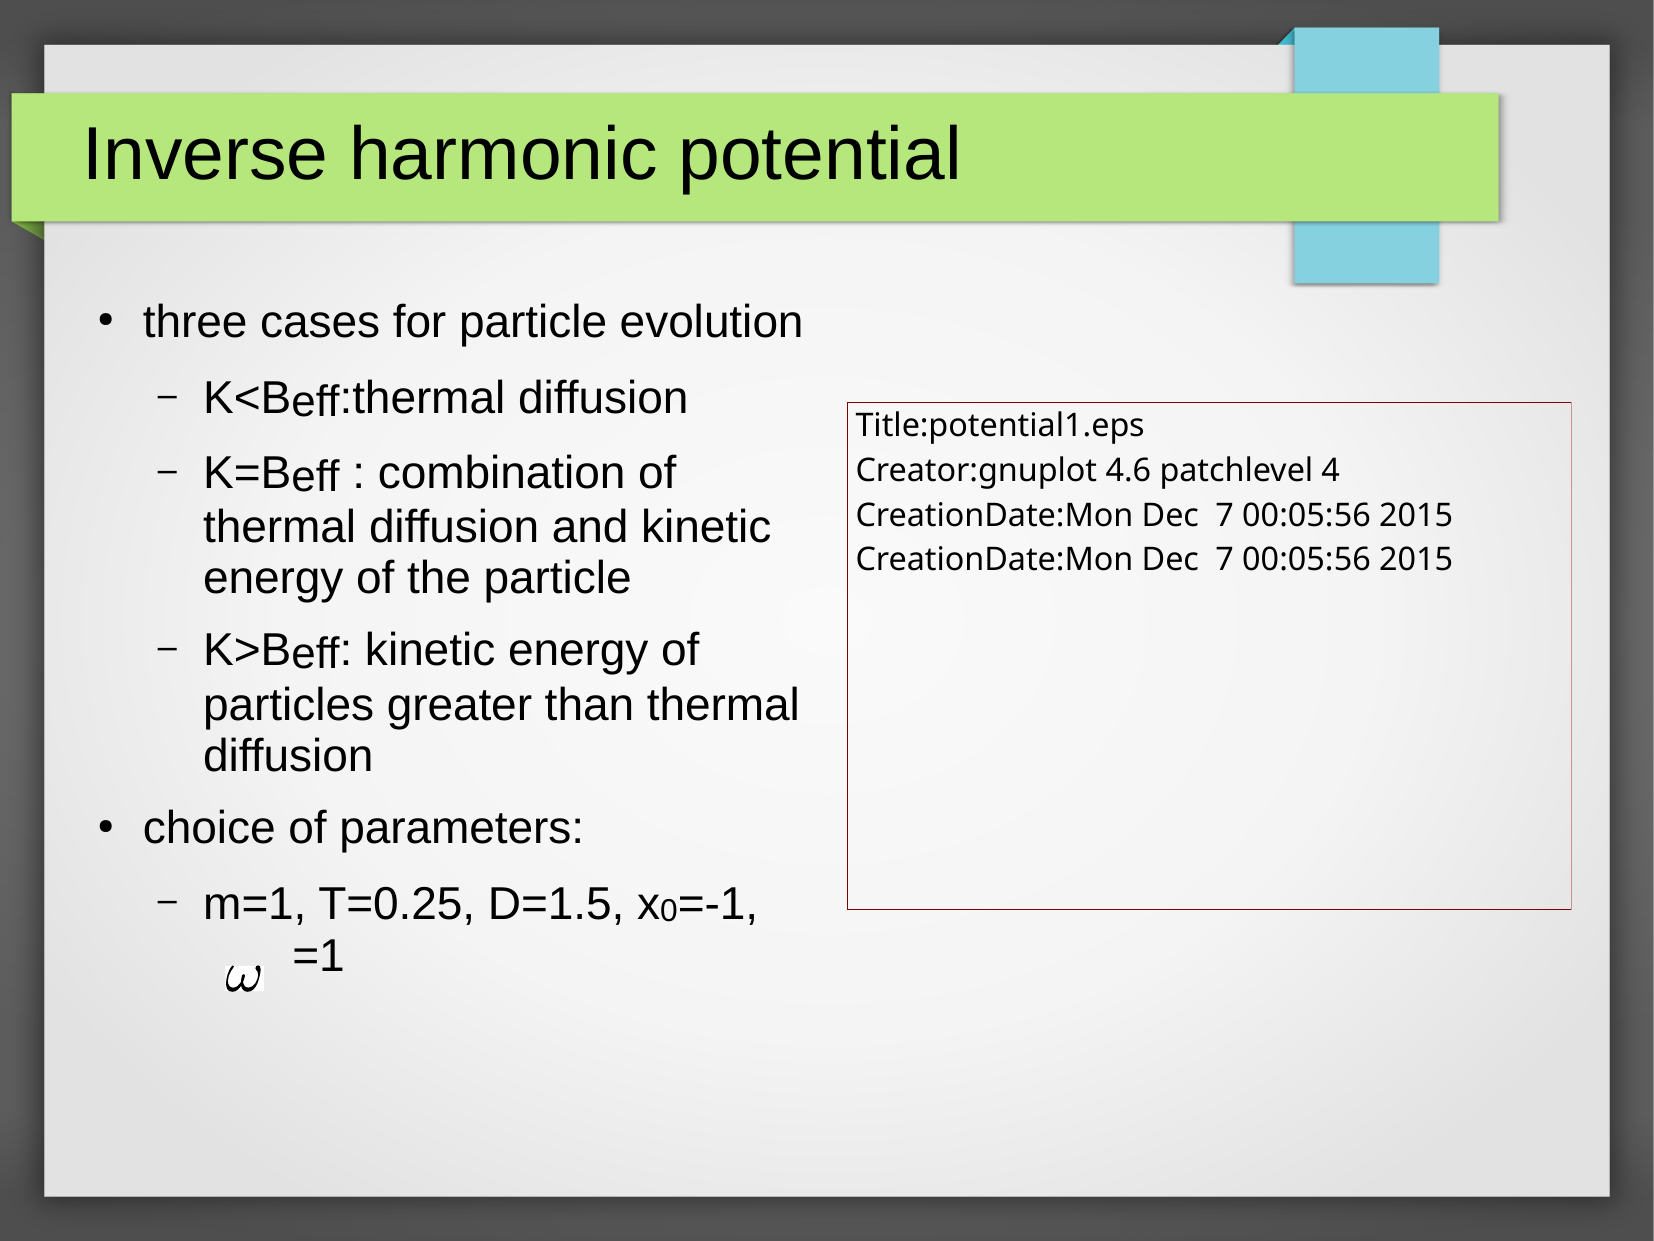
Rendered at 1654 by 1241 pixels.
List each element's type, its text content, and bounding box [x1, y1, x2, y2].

title Inverse harmonic potential [82, 94, 1264, 213]
list three cases for particle evolution K<Beff:thermal diffusion K=Beff : combination of thermal diffusion and kinetic energy of the particle K>Beff: kinetic energy of particles greater than thermal diffusion choice of parameters: m=1, T=0.25, D=1.5, x0=-1, =1 [82, 295, 809, 1015]
picture [0, 0, 1654, 1241]
text_box [225, 965, 264, 992]
